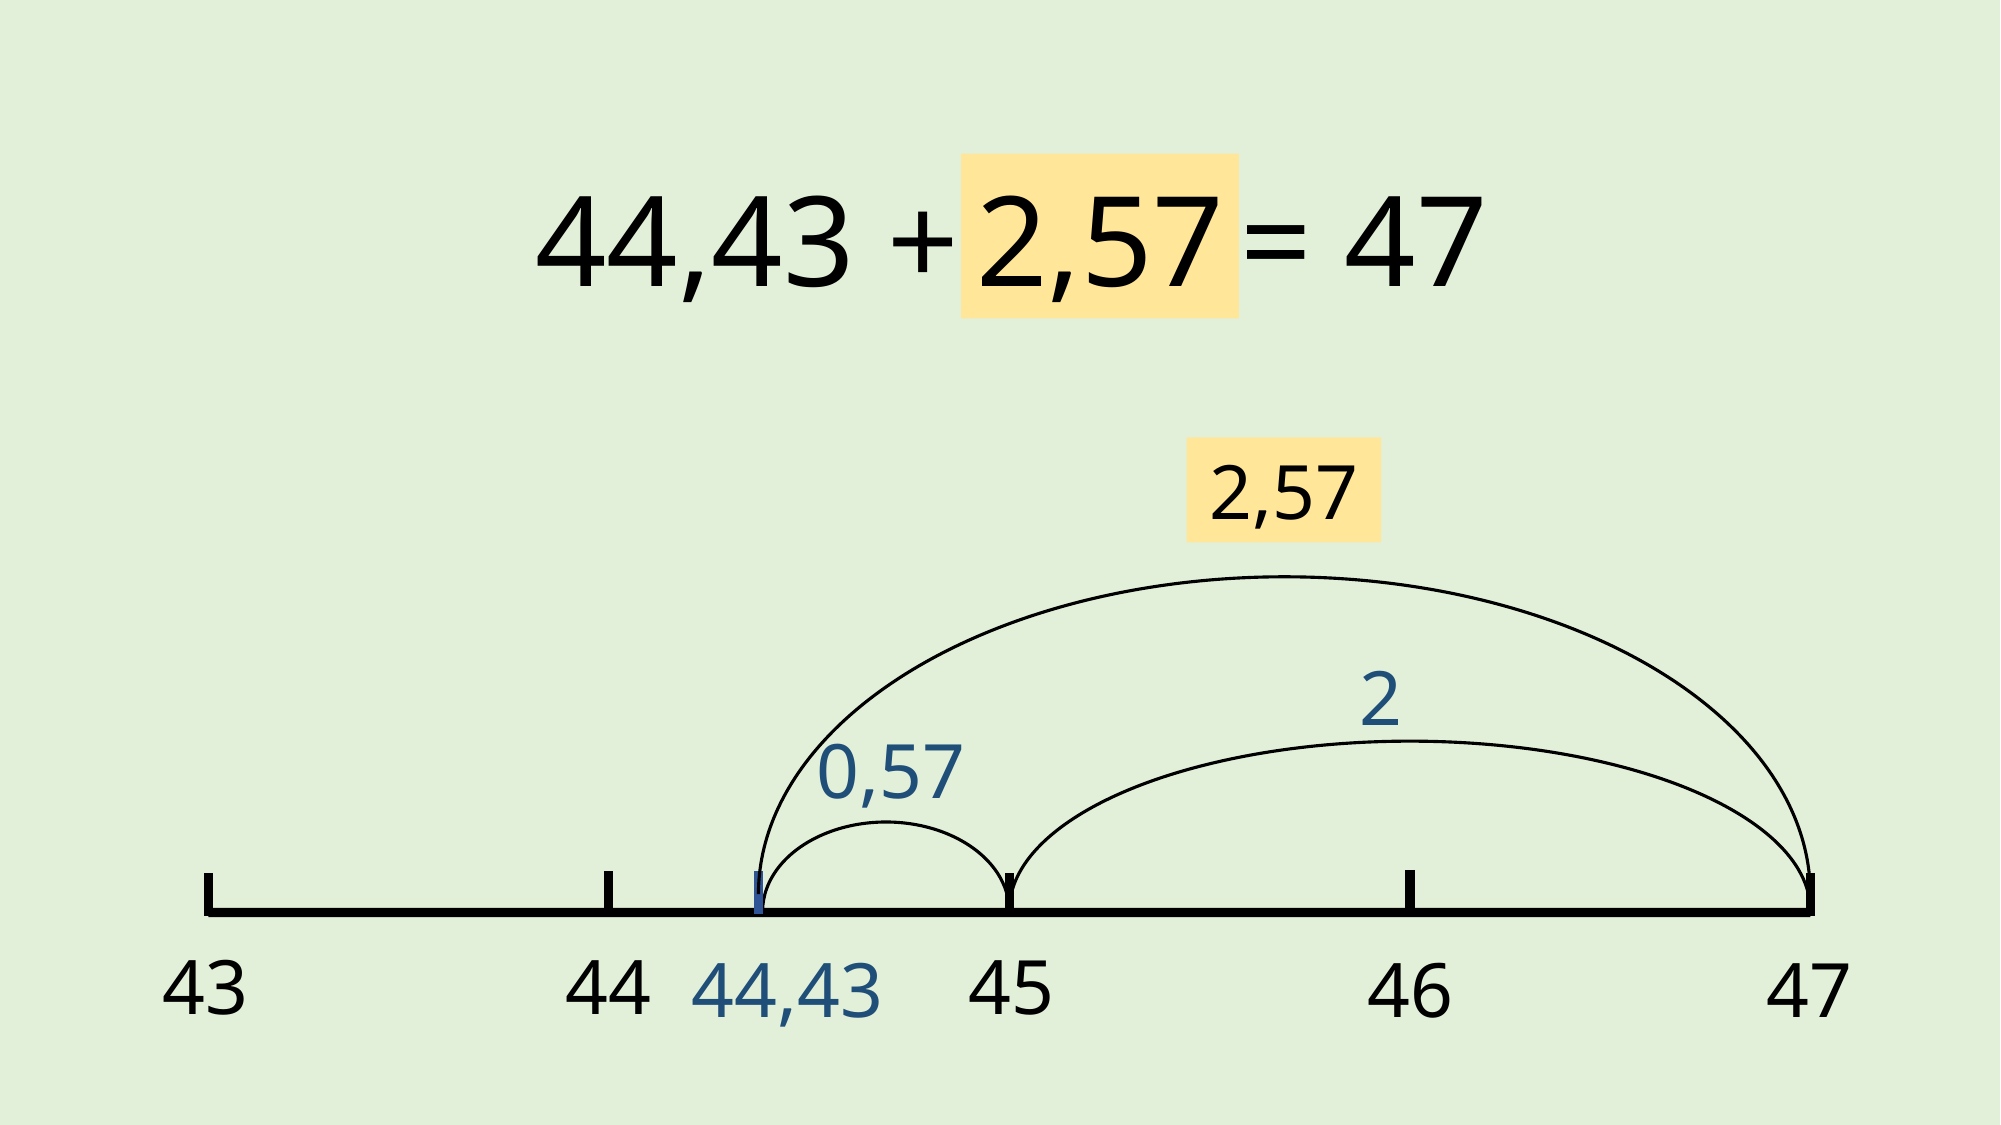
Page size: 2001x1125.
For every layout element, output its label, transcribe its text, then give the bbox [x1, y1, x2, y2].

text_box 0,57 [775, 715, 846, 809]
text_box 45 [953, 932, 1070, 1038]
text_box 44 [551, 931, 667, 1037]
text_box 2,57 [1186, 437, 1382, 543]
text_box 44,43 + ? = 47 [1239, 154, 1503, 319]
text_box 46 [1353, 935, 1469, 1041]
text_box 43 [148, 931, 264, 1037]
text_box 2 [1344, 643, 1406, 749]
text_box 44,43 [676, 935, 899, 1041]
text_box 47 [1751, 935, 1868, 1041]
text_box 44,43 + ? = 47 [520, 154, 961, 319]
text_box 2,57 [961, 153, 1239, 319]
text_box 0,57 [775, 715, 1008, 821]
